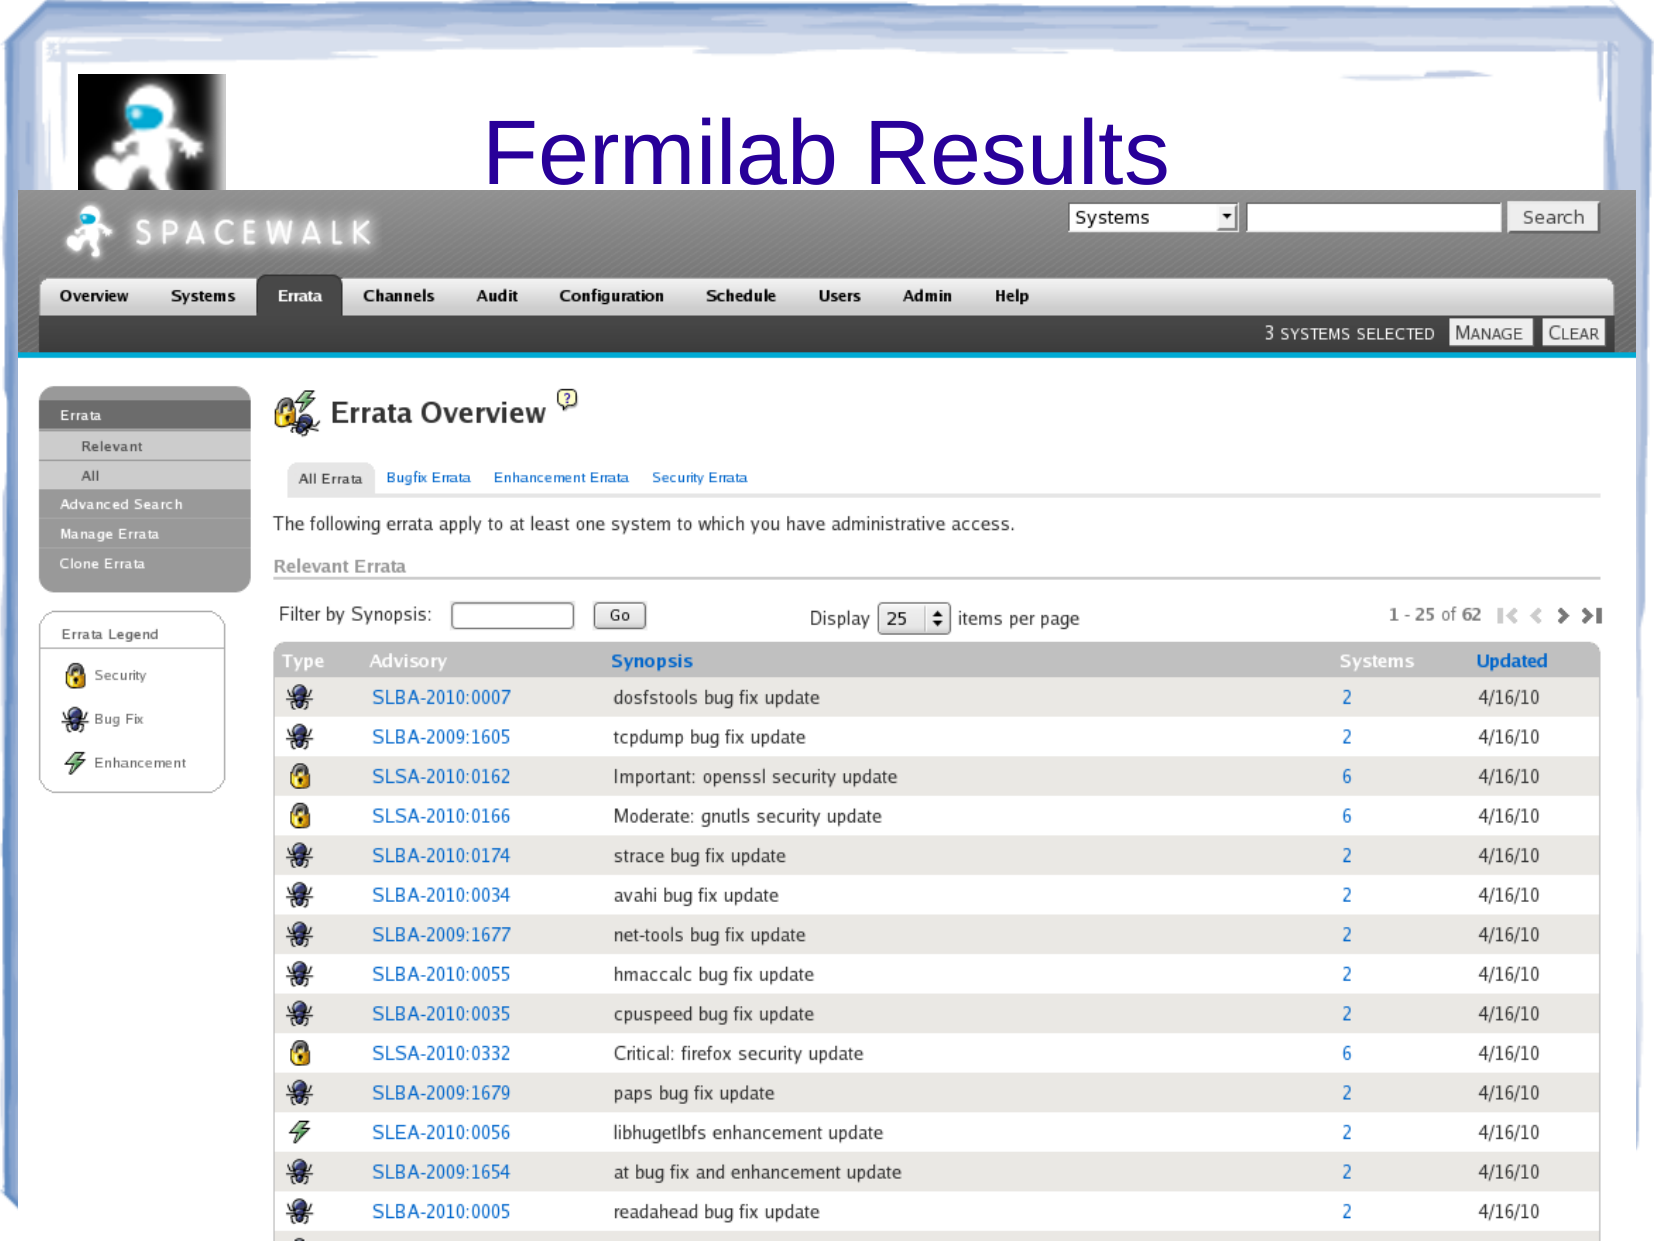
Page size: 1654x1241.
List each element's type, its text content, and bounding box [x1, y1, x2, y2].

title Fermilab Results [82, 49, 1571, 190]
picture [0, 0, 1654, 1241]
